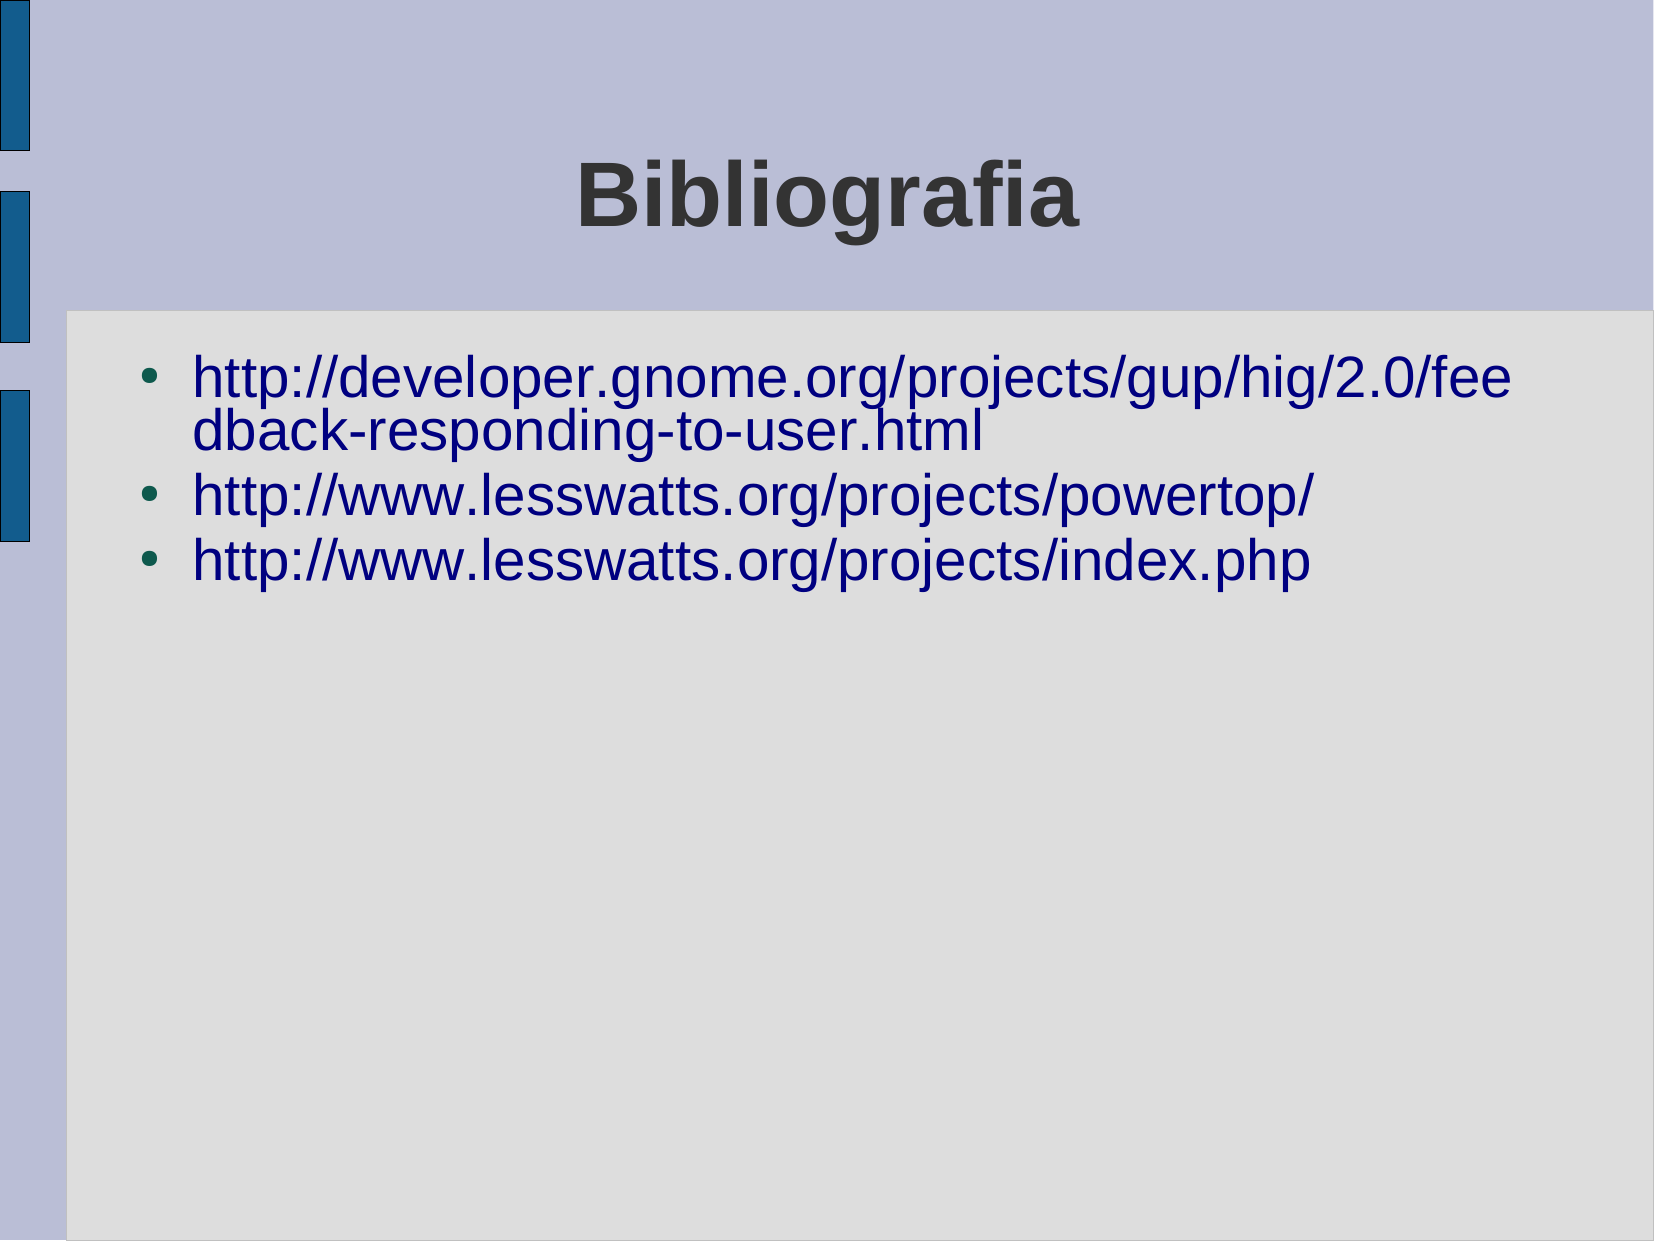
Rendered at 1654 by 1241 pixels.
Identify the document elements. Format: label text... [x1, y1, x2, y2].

title Bibliografia [121, 91, 1534, 299]
list http://developer.gnome.org/projects/gup/hig/2.0/feedback-responding-to-user.html http://www.lesswatts.org/projects/powertop/ http://www.lesswatts.org/projects/index.php [121, 344, 1534, 1127]
